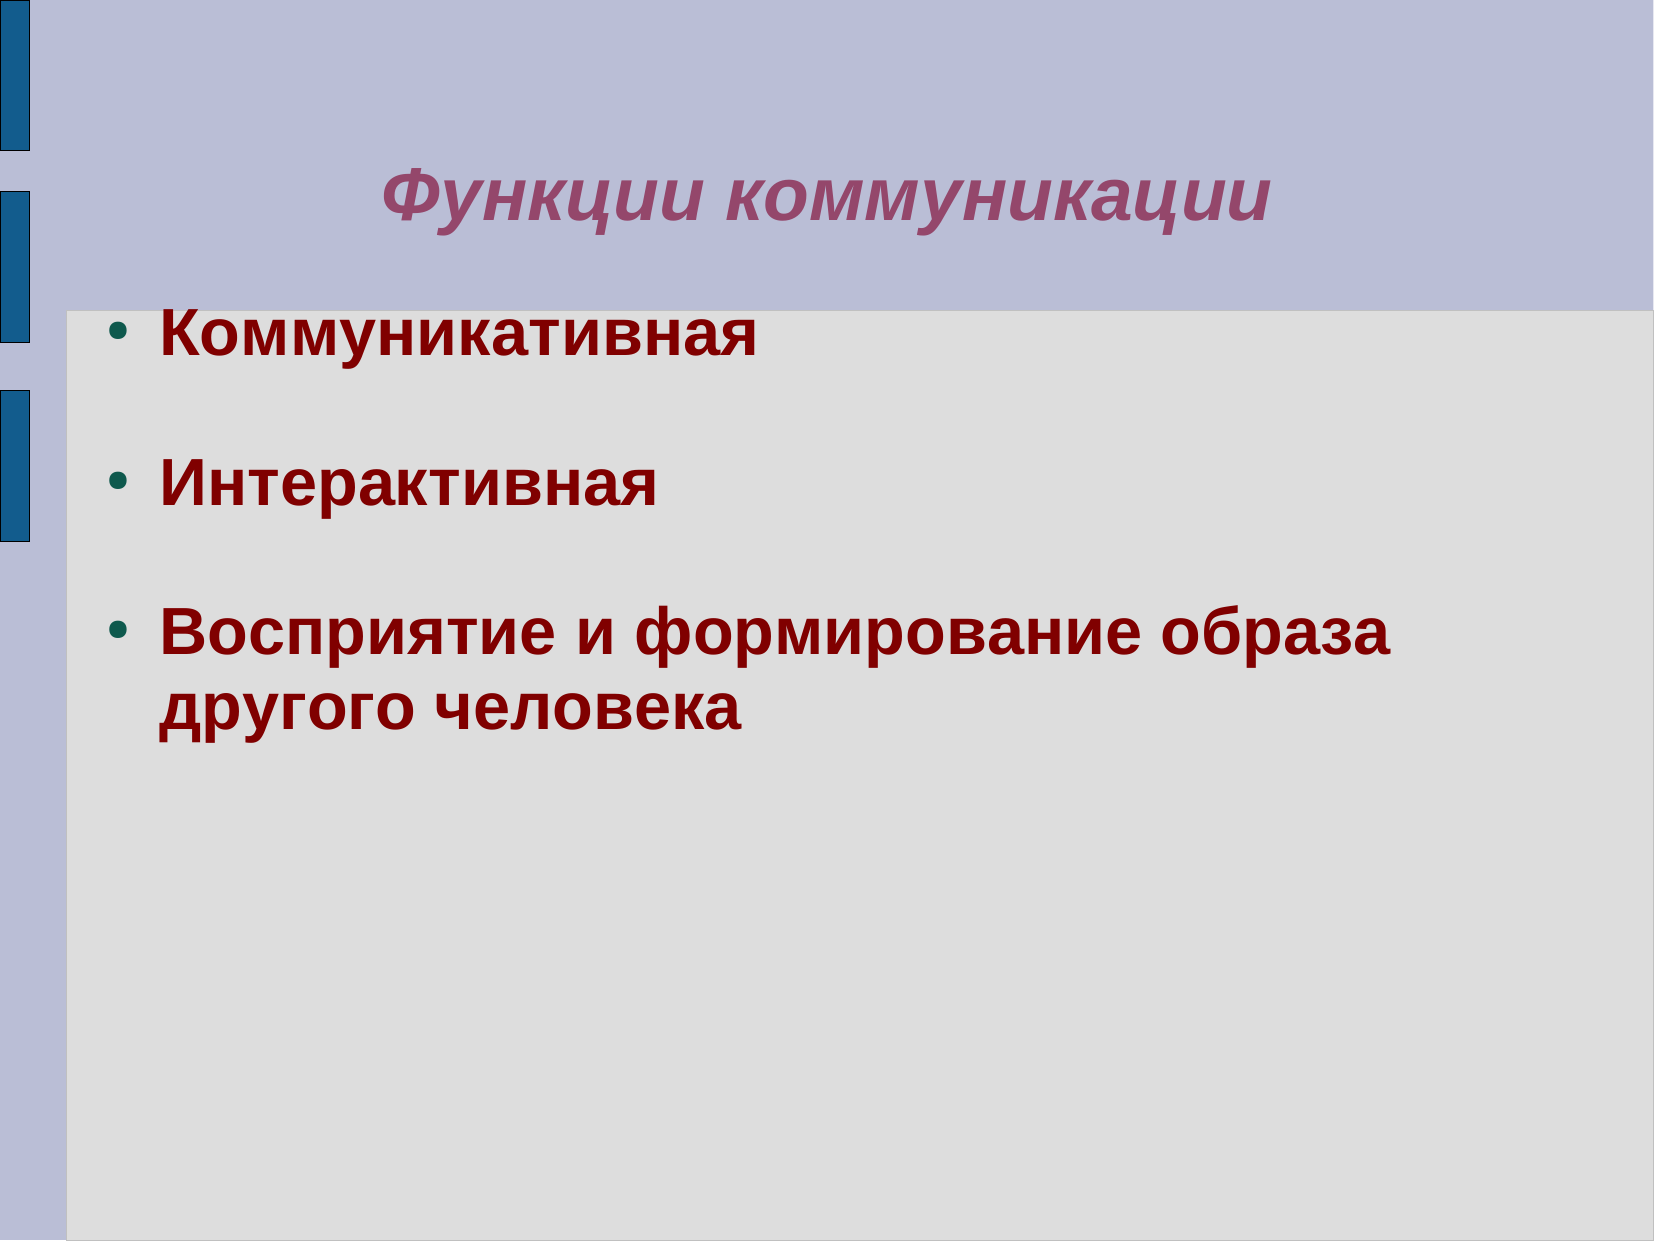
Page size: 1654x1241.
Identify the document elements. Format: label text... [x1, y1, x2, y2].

title Функции коммуникации [121, 91, 1534, 295]
list Коммуникативная Интерактивная Восприятие и формирование образа другого человека [88, 295, 1577, 1114]
